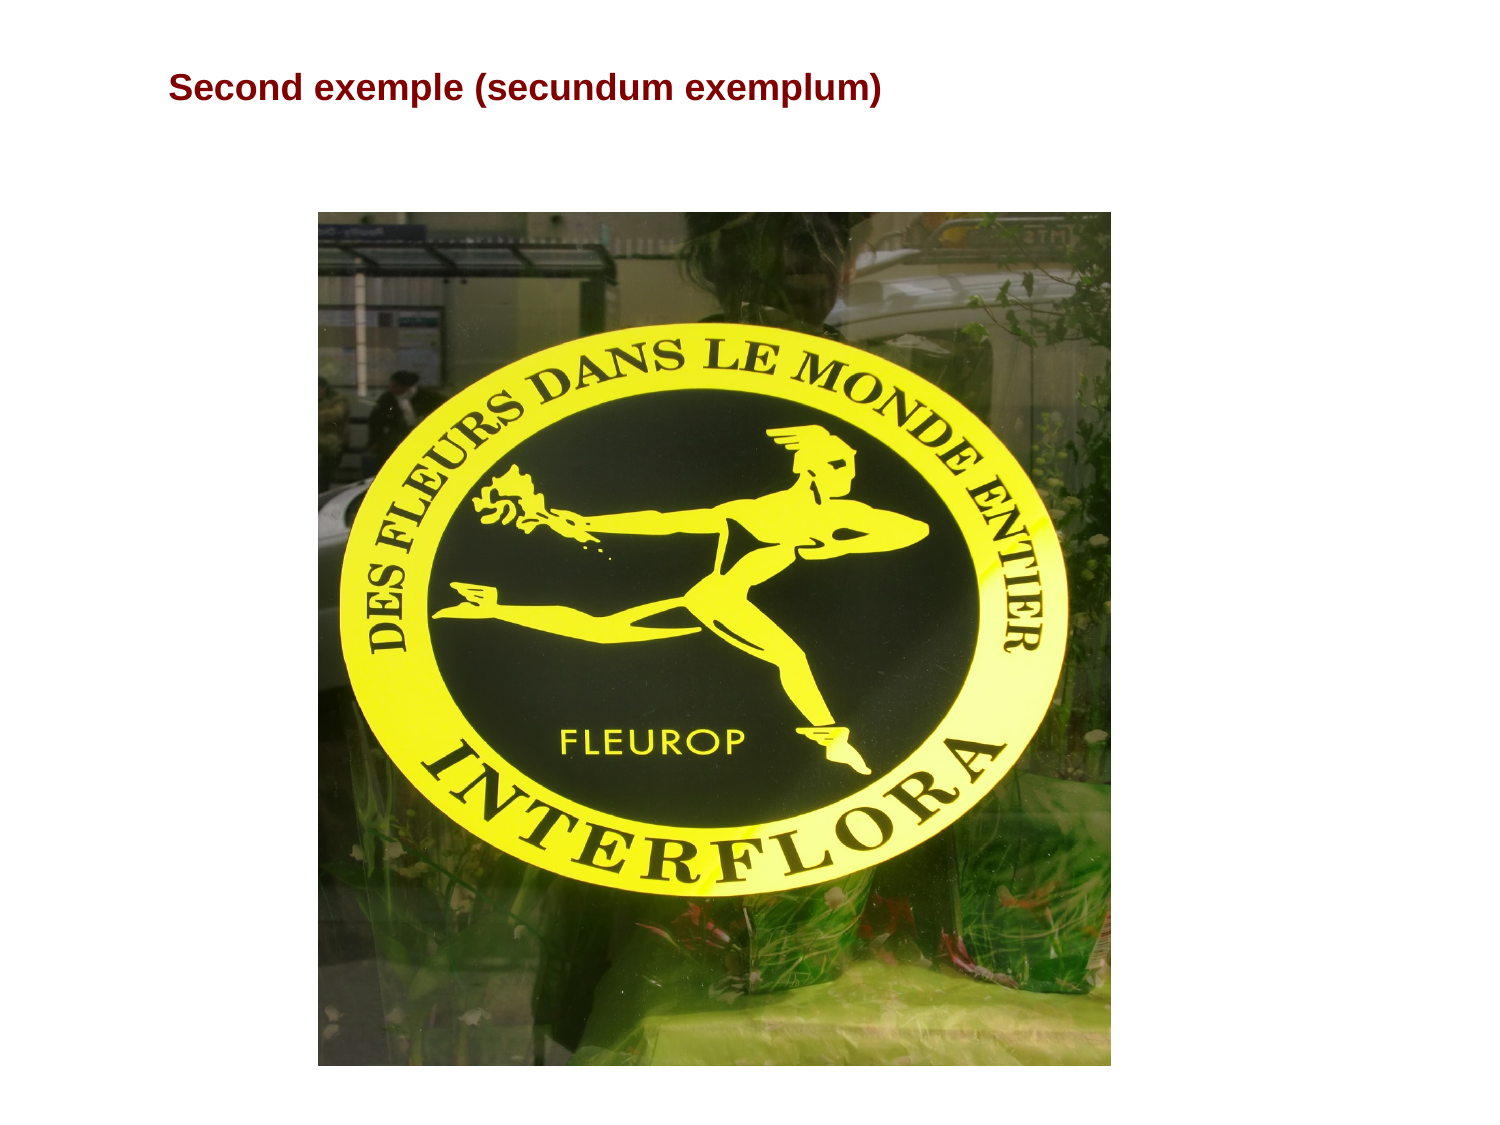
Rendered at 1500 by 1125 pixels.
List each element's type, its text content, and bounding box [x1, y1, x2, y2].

picture [318, 212, 1111, 1067]
title Second exemple (secundum exemplum) [35, 47, 1016, 130]
